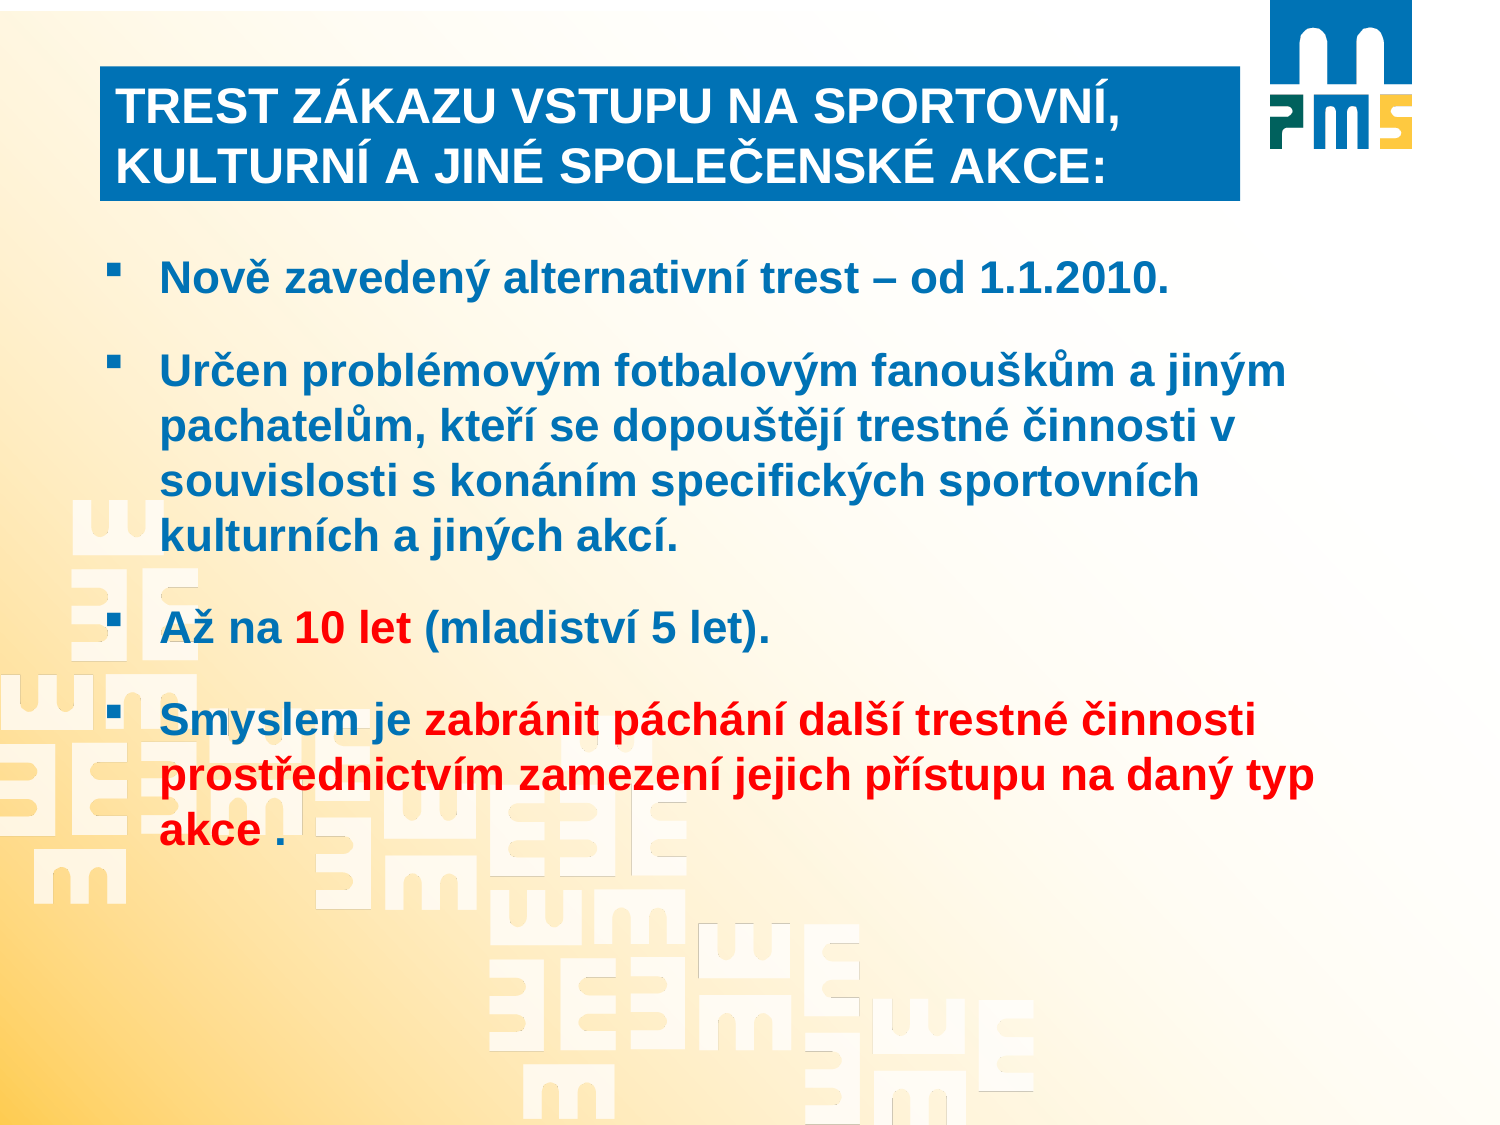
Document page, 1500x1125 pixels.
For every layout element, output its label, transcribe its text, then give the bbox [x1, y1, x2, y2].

text_box Nově zavedený alternativní trest – od 1.1.2010. Určen problémovým fotbalovým fanouškům a jiným pachatelům, kteří se dopouštějí trestné činnosti v souvislosti s konáním specifických sportovních kulturních a jiných akcí. Až na 10 let (mladiství 5 let). Smyslem je zabránit páchání další trestné činnosti prostřednictvím zamezení jejich přístupu na daný typ akce . [88, 190, 1365, 1041]
picture [0, 0, 1500, 1125]
title TREST ZÁKAZU VSTUPU NA SPORTOVNÍ, KULTURNÍ A JINÉ SPOLEČENSKÉ AKCE: [100, 66, 1241, 190]
